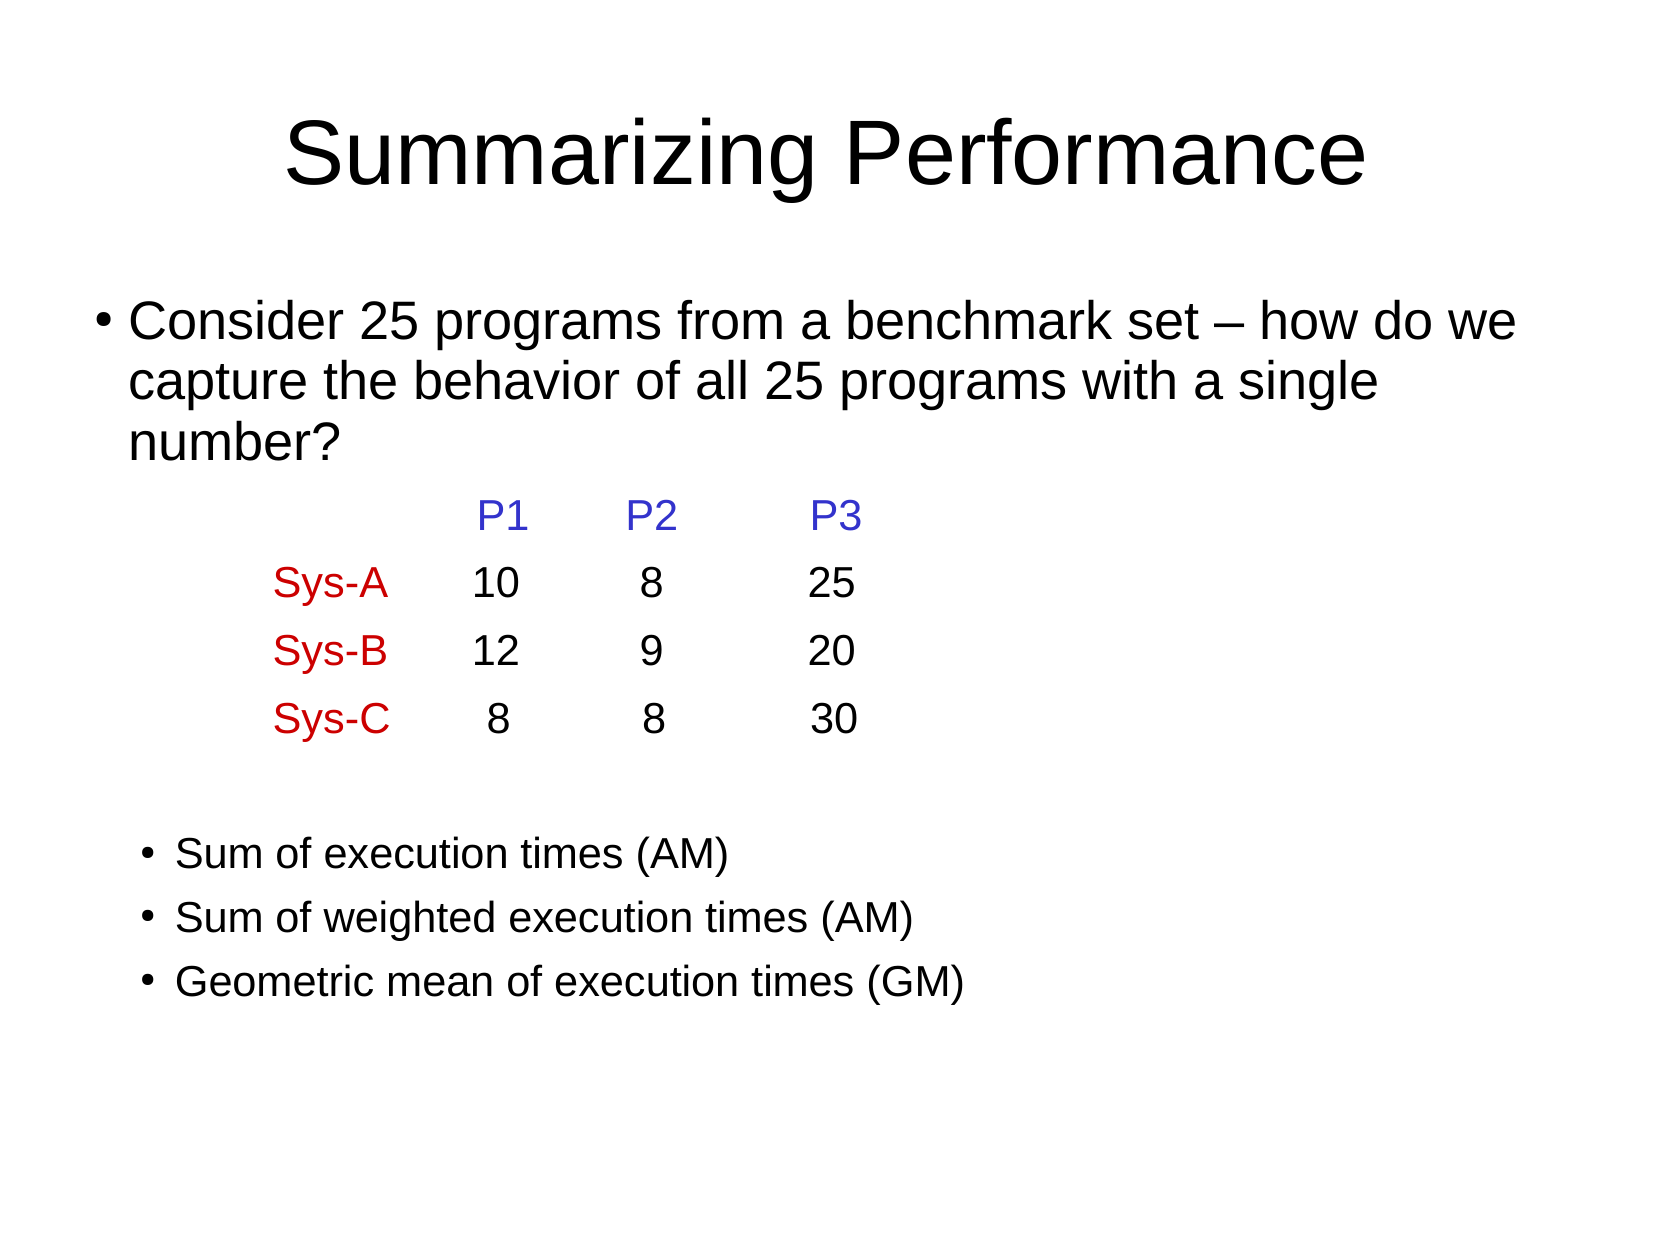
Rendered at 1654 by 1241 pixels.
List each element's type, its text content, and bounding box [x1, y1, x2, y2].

title Summarizing Performance [82, 101, 1571, 205]
list Consider 25 programs from a benchmark set – how do we capture the behavior of all 25 programs with a single number? P1 P2 P3 Sys-A 10 8 25 Sys-B 12 9 20 Sys-C 8 8 30 Sum of execution times (AM) Sum of weighted execution times (AM) Geometric mean of execution times (GM) [82, 290, 1571, 1010]
